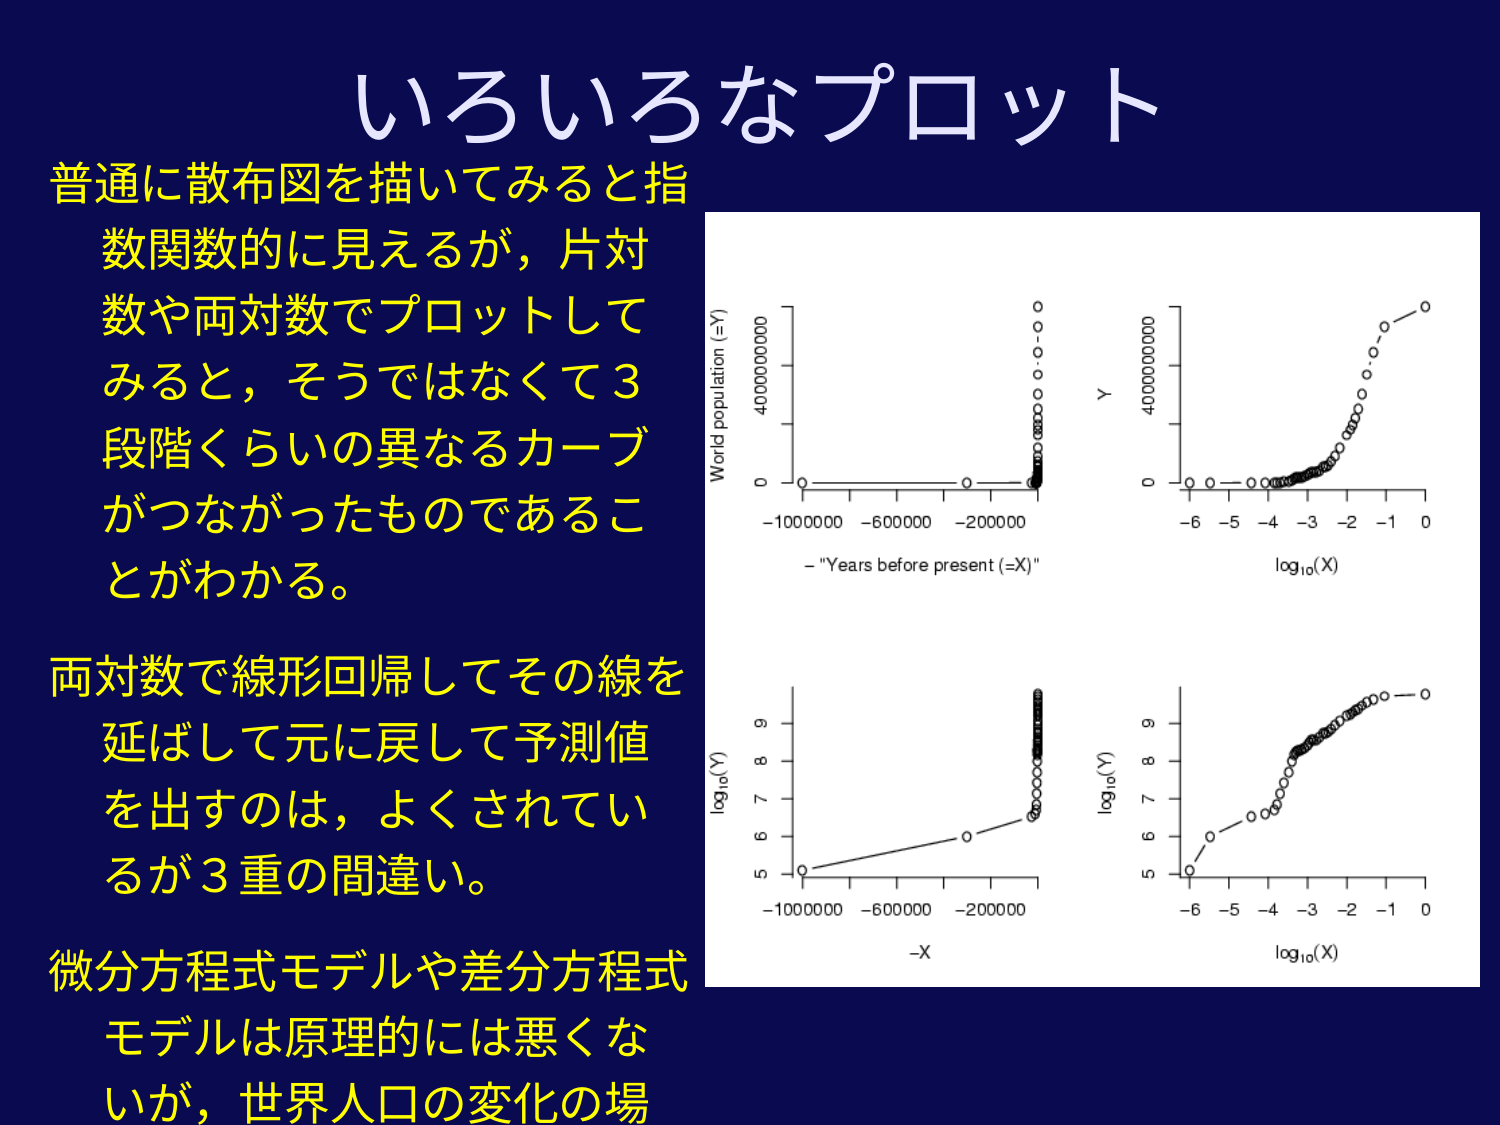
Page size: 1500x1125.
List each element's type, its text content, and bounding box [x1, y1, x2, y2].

title いろいろなプロット [118, 38, 1400, 161]
list 普通に散布図を描いてみると指数関数的に見えるが，片対数や両対数でプロットしてみると，そうではなくて３段階くらいの異なるカーブがつながったものであることがわかる。 両対数で線形回帰してその線を延ばして元に戻して予測値を出すのは，よくされているが３重の間違い。 微分方程式モデルや差分方程式モデルは原理的には悪くないが，世界人口の変化の場合は，農耕革命や産業革命で微分方程式や差分方程式が変化していると考えられるので限界がある。 シナリオを仮定してシミュレーションをするのが筋。 [30, 147, 693, 1106]
picture [705, 212, 1480, 987]
